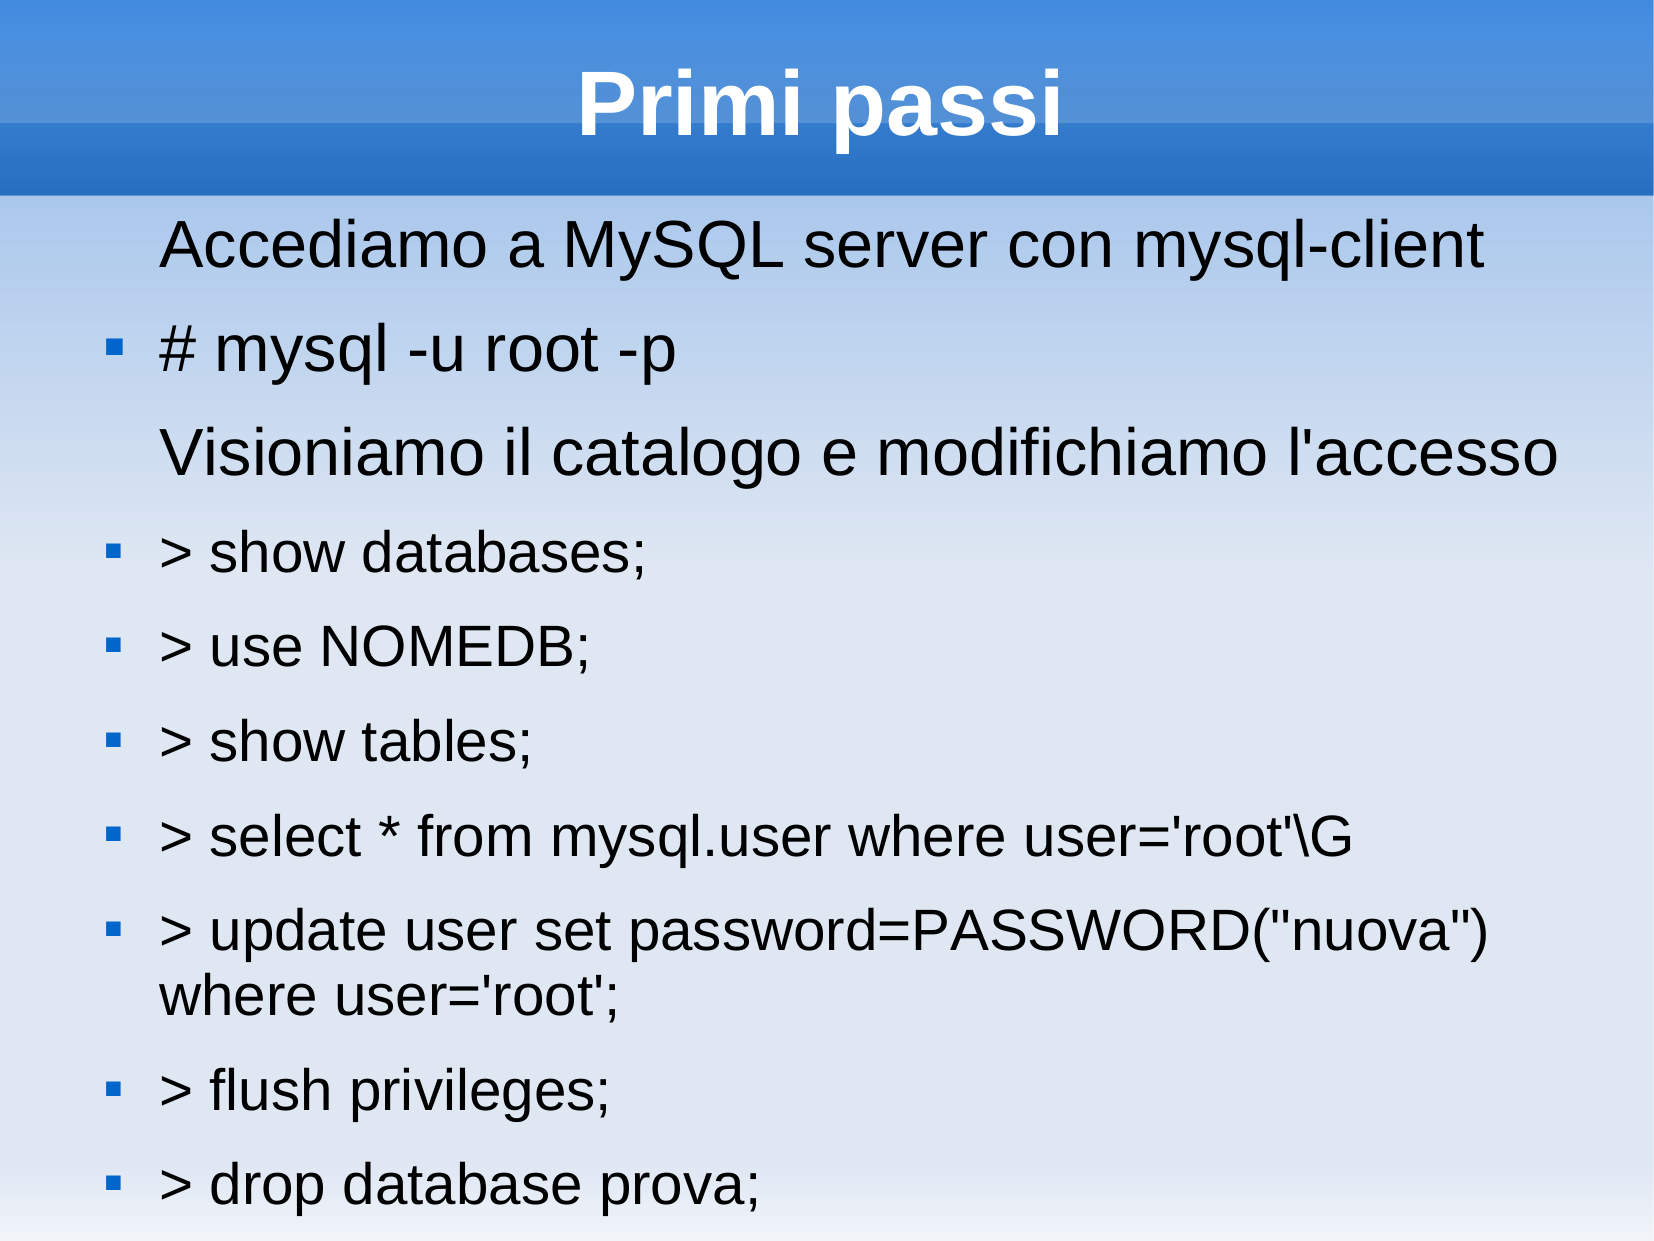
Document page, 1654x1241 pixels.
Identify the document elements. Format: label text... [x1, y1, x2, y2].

picture [0, 0, 1654, 1241]
list Accediamo a MySQL server con mysql-client # mysql -u root -p Visioniamo il catalogo e modifichiamo l'accesso > show databases; > use NOMEDB; > show tables; > select * from mysql.user where user='root'\G > update user set password=PASSWORD("nuova") where user='root'; > flush privileges; > drop database prova; [88, 206, 1577, 1241]
title Primi passi [76, 7, 1565, 200]
